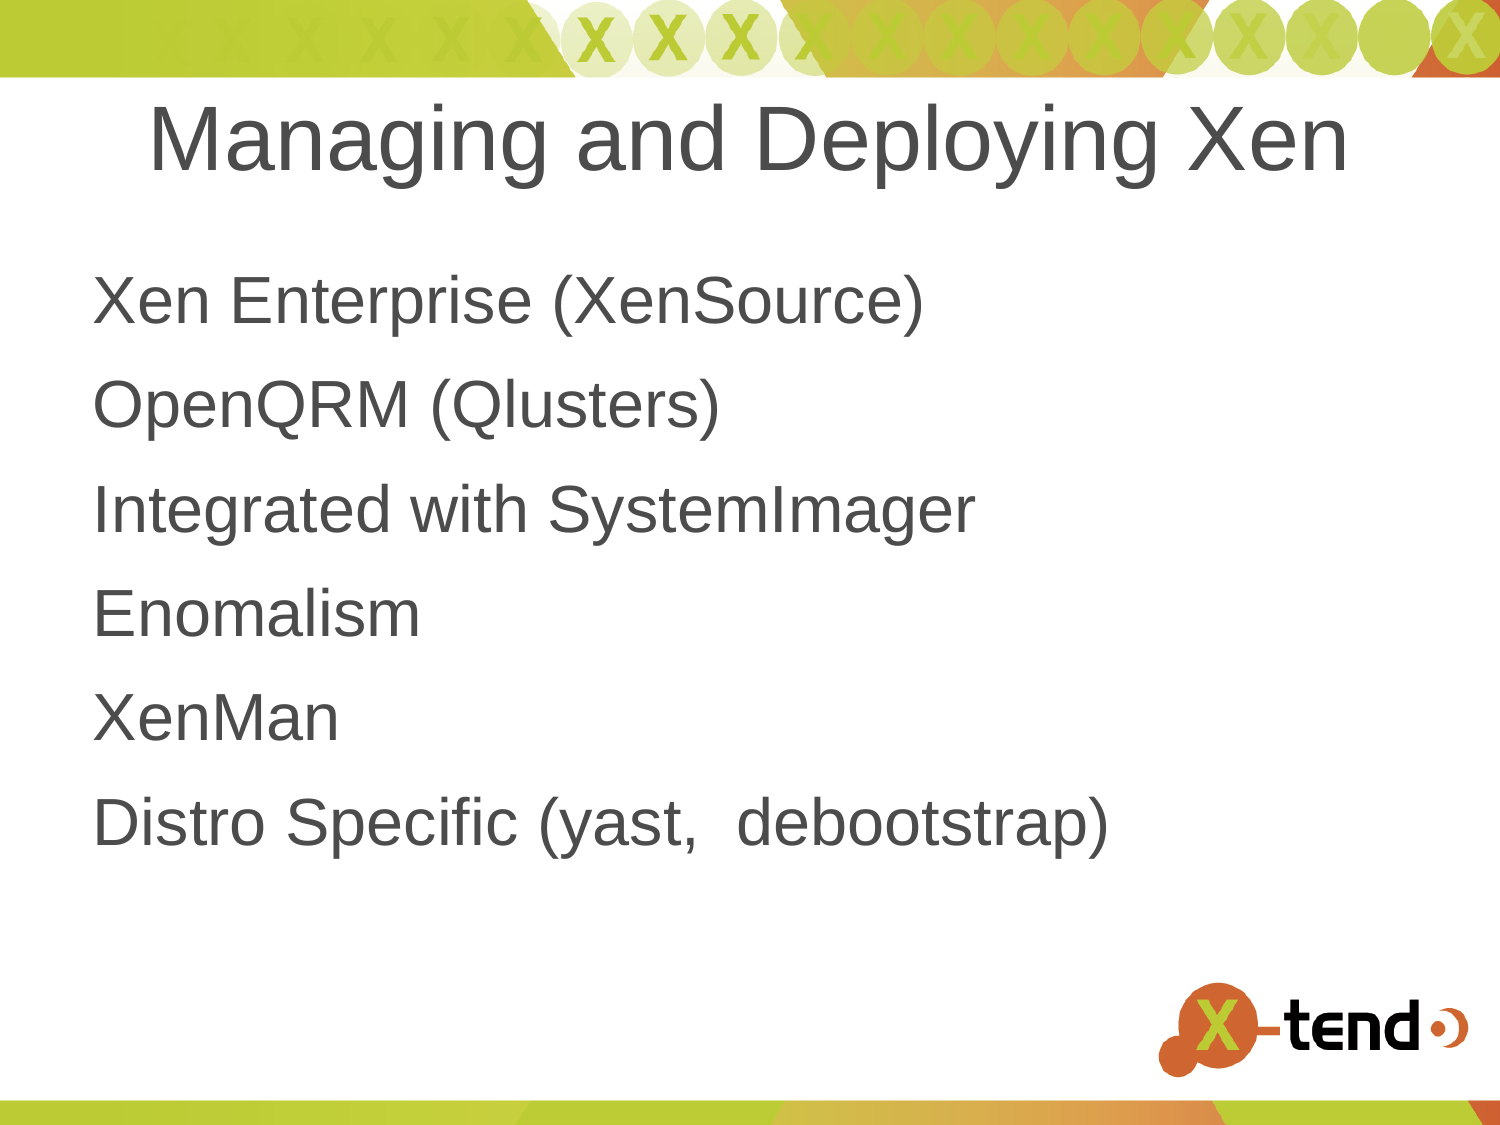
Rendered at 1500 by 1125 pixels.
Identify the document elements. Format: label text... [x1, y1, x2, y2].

title Managing and Deploying Xen [75, 44, 1425, 233]
picture [0, 0, 1500, 1125]
list Xen Enterprise (XenSource) OpenQRM (Qlusters) Integrated with SystemImager Enomalism XenMan Distro Specific (yast, debootstrap) [75, 263, 1425, 1007]
